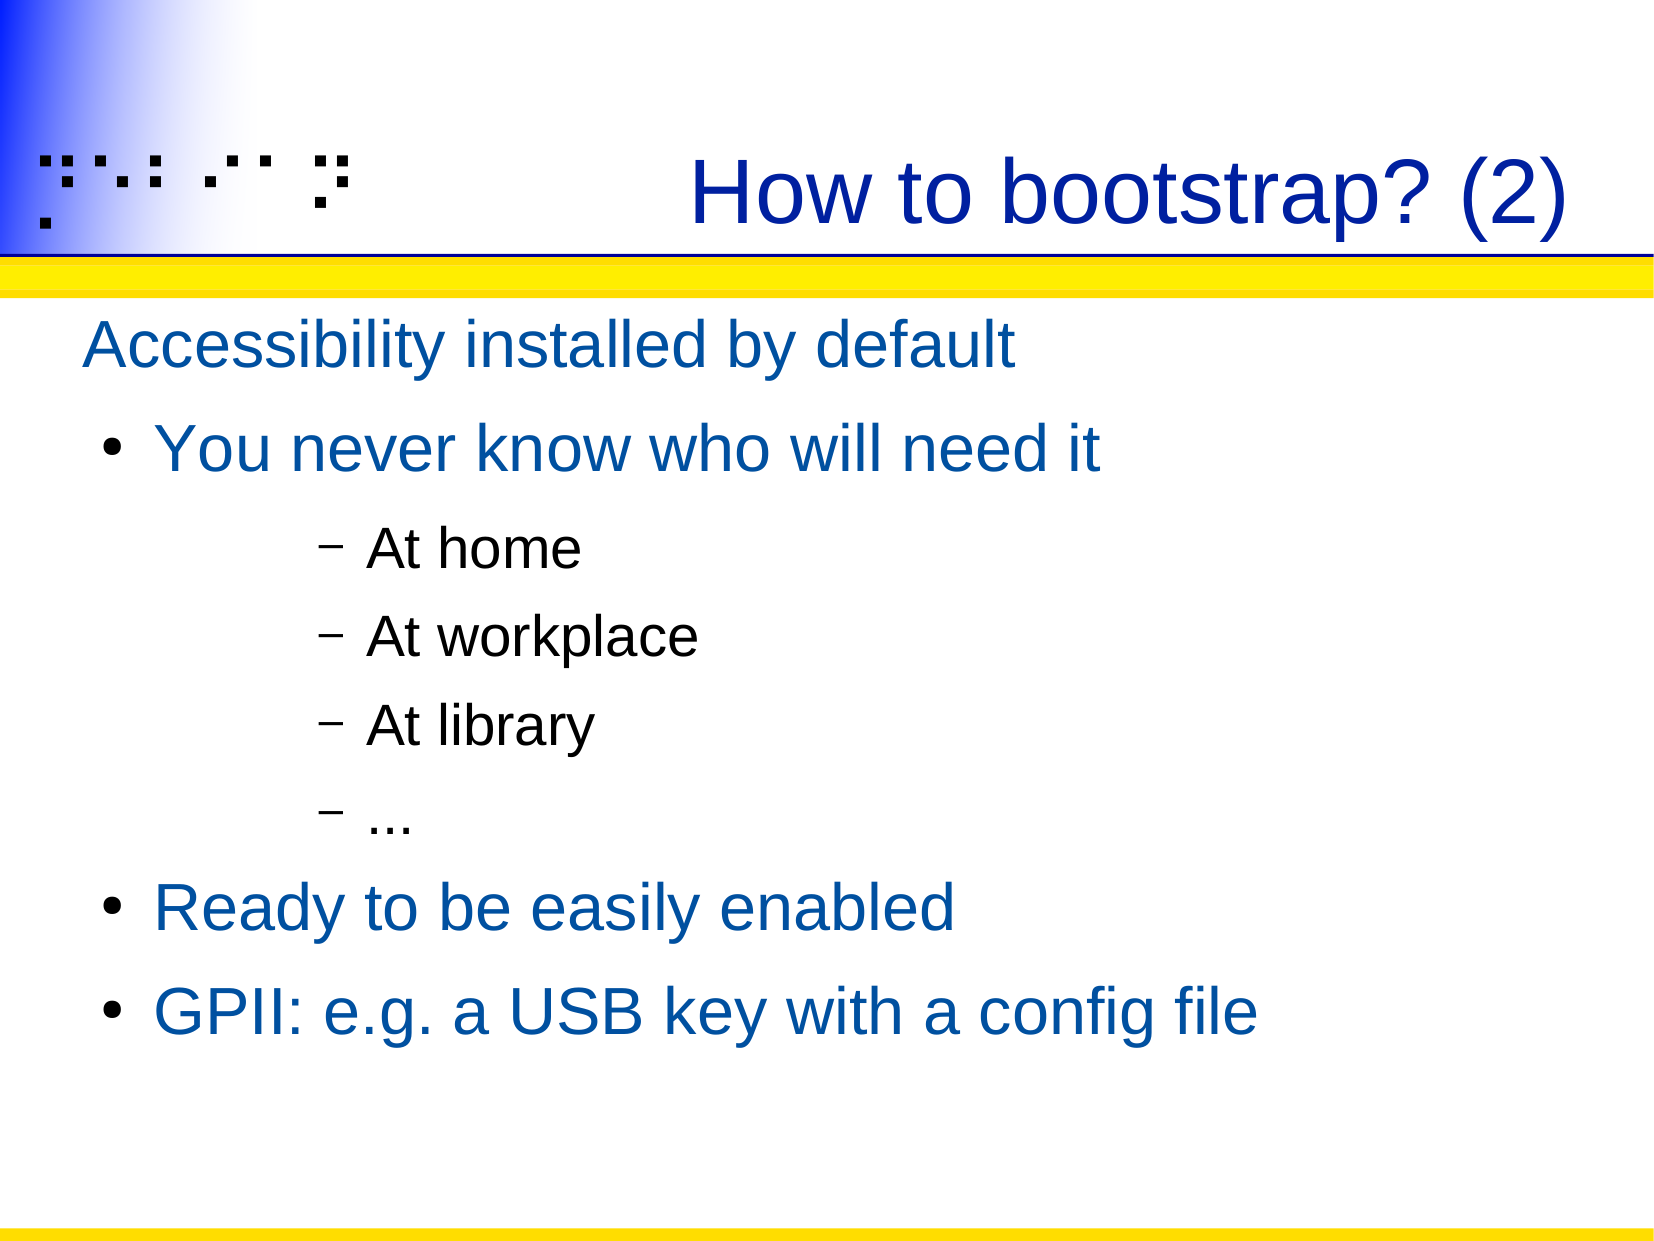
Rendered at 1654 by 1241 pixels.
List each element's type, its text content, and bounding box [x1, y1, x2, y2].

title How to bootstrap? (2) [372, 126, 1571, 257]
list Accessibility installed by default You never know who will need it At home At workplace At library ... Ready to be easily enabled GPII: e.g. a USB key with a config file [82, 307, 1571, 1126]
